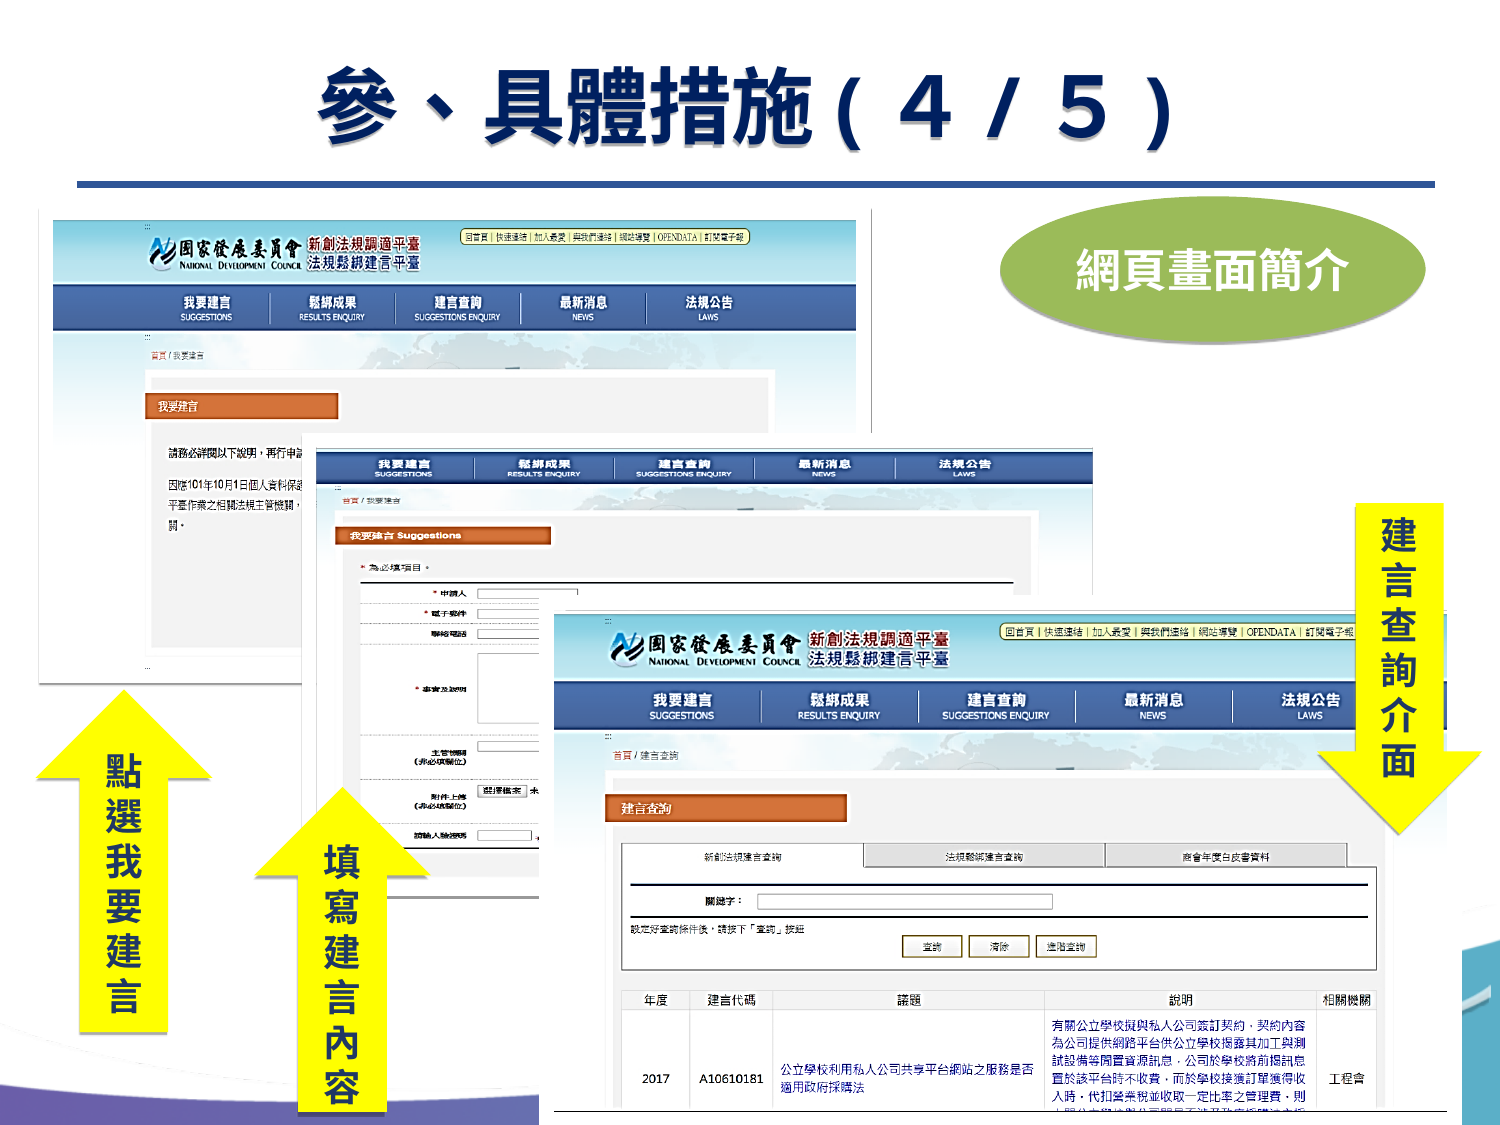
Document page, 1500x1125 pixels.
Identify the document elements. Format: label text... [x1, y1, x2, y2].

picture [553, 609, 1447, 1112]
text_box 建言查詢介面 [1316, 503, 1483, 835]
picture [316, 447, 1093, 882]
text_box 填寫建言內容 [253, 786, 432, 1112]
text_box 網頁畫面簡介 [1000, 196, 1426, 342]
title 參、具體措施(４/５) [5, 0, 1483, 220]
picture [53, 219, 857, 669]
text_box 點選我要建言 [35, 689, 213, 1033]
